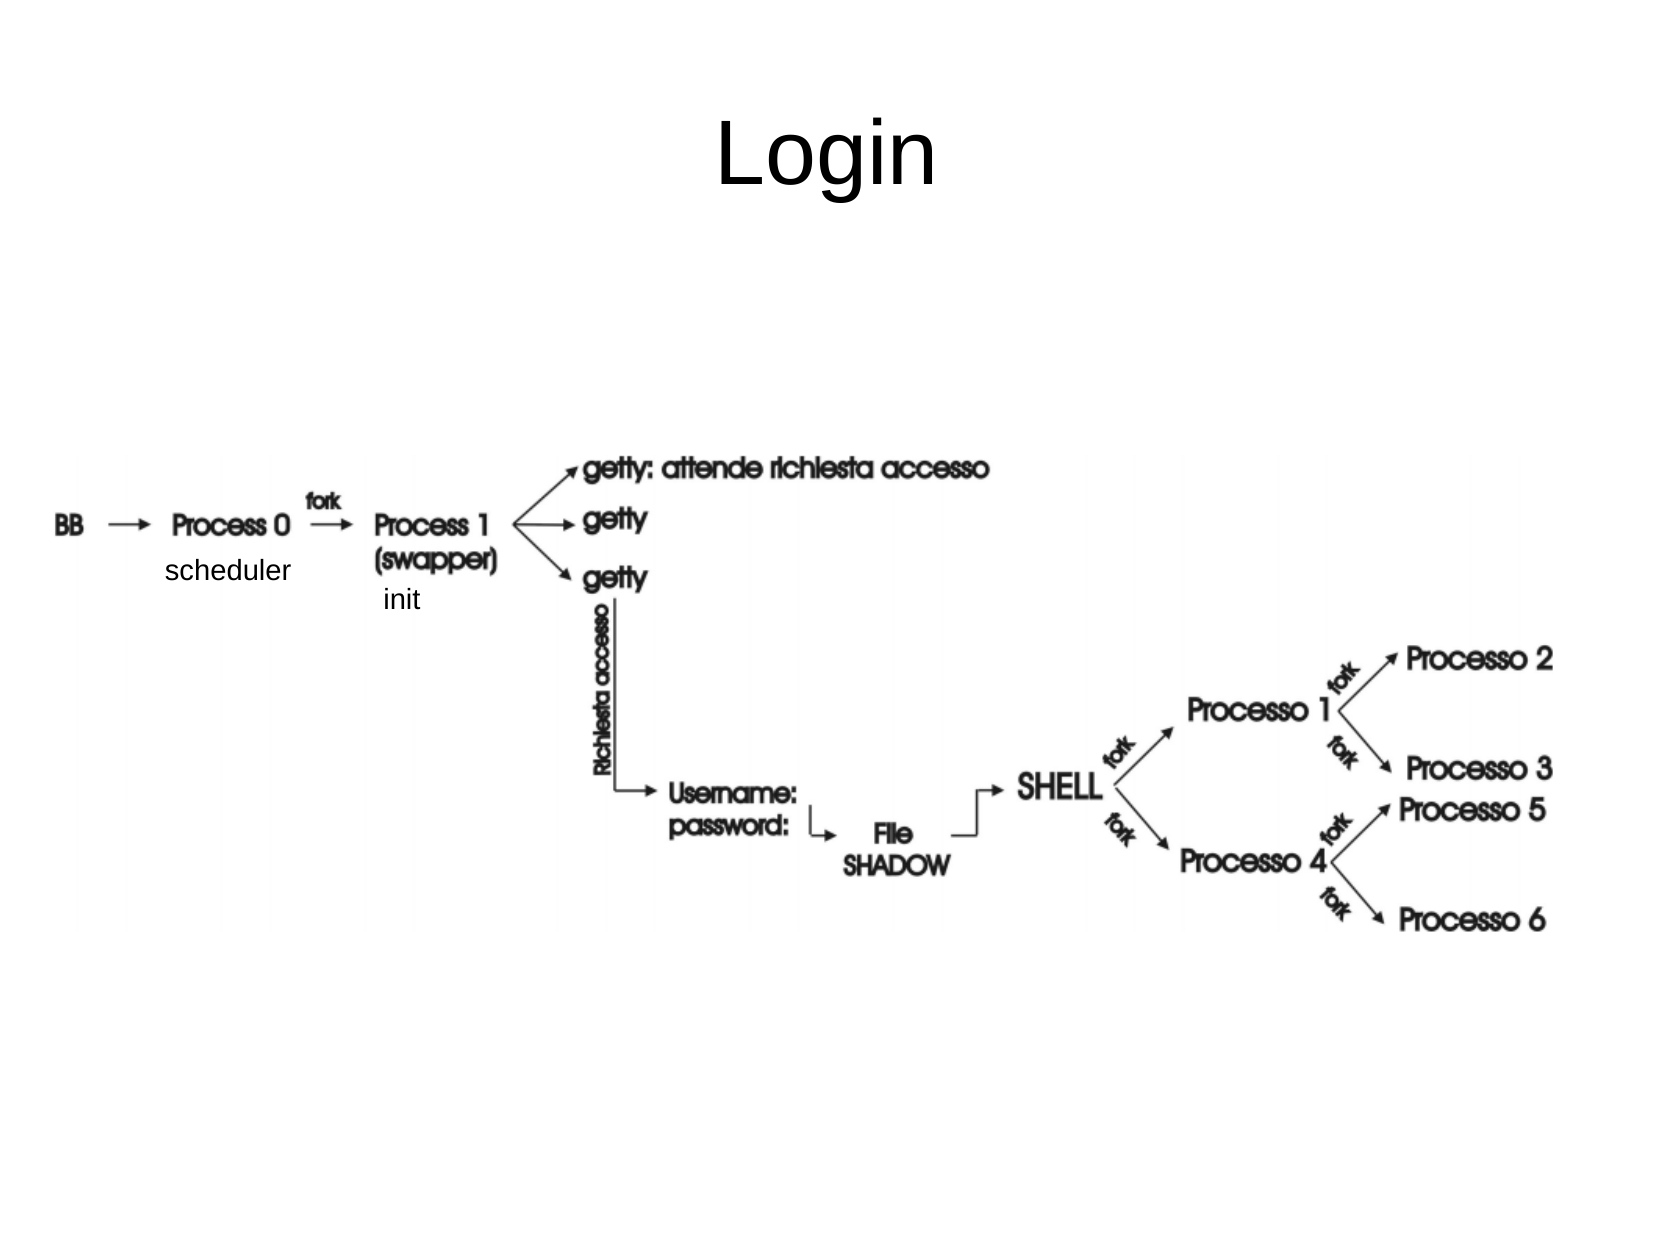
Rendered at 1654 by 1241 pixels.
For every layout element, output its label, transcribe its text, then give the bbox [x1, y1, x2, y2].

picture [18, 411, 1603, 938]
text_box scheduler [150, 546, 316, 594]
text_box init [368, 575, 534, 624]
title Login [82, 49, 1571, 257]
